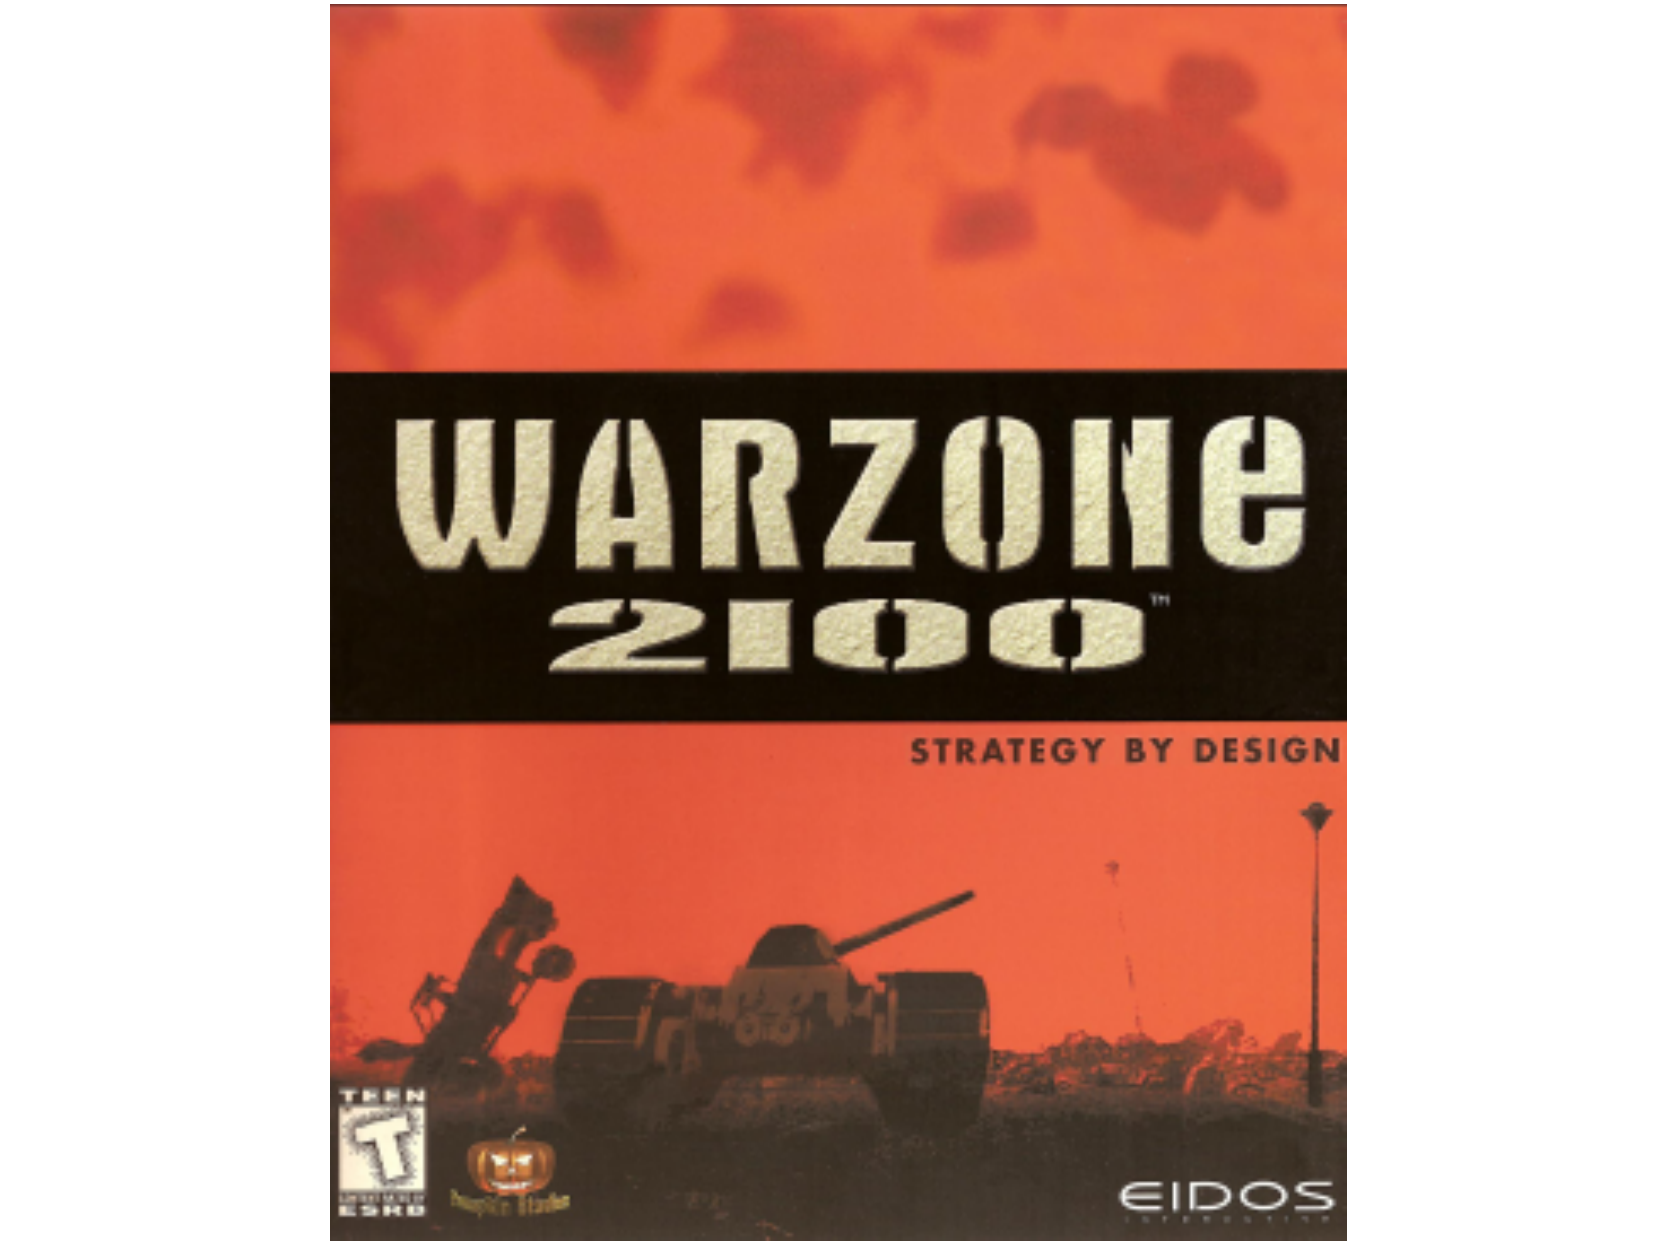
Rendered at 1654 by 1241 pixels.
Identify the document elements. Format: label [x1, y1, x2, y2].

picture [330, 4, 1347, 1241]
